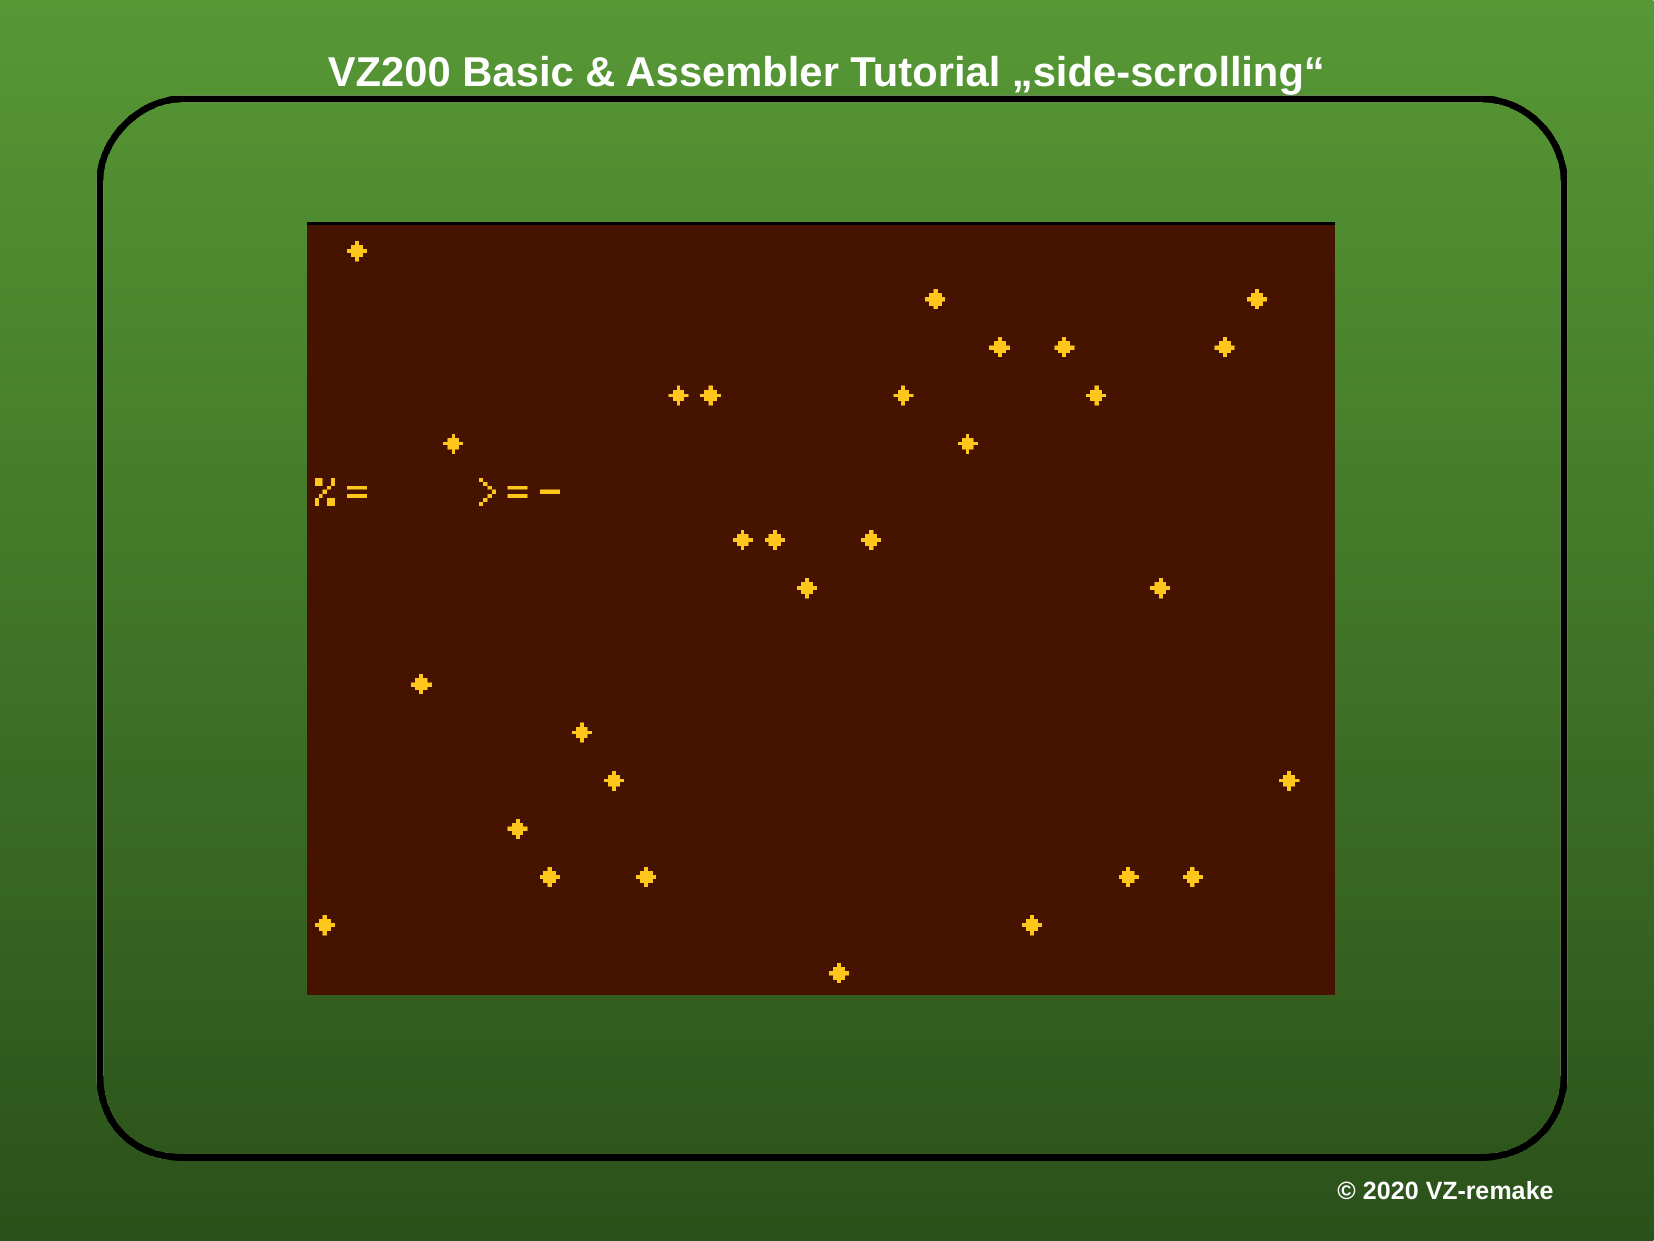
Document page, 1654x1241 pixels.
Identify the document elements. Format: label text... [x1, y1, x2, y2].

picture [1380, 1184, 1385, 1196]
picture [59, 58, 1607, 1199]
picture [1339, 1183, 1354, 1198]
picture [1408, 1184, 1413, 1196]
picture [1502, 1188, 1506, 1199]
title VZ200 Basic & Assembler Tutorial „side-scrolling“ [82, 48, 1571, 96]
